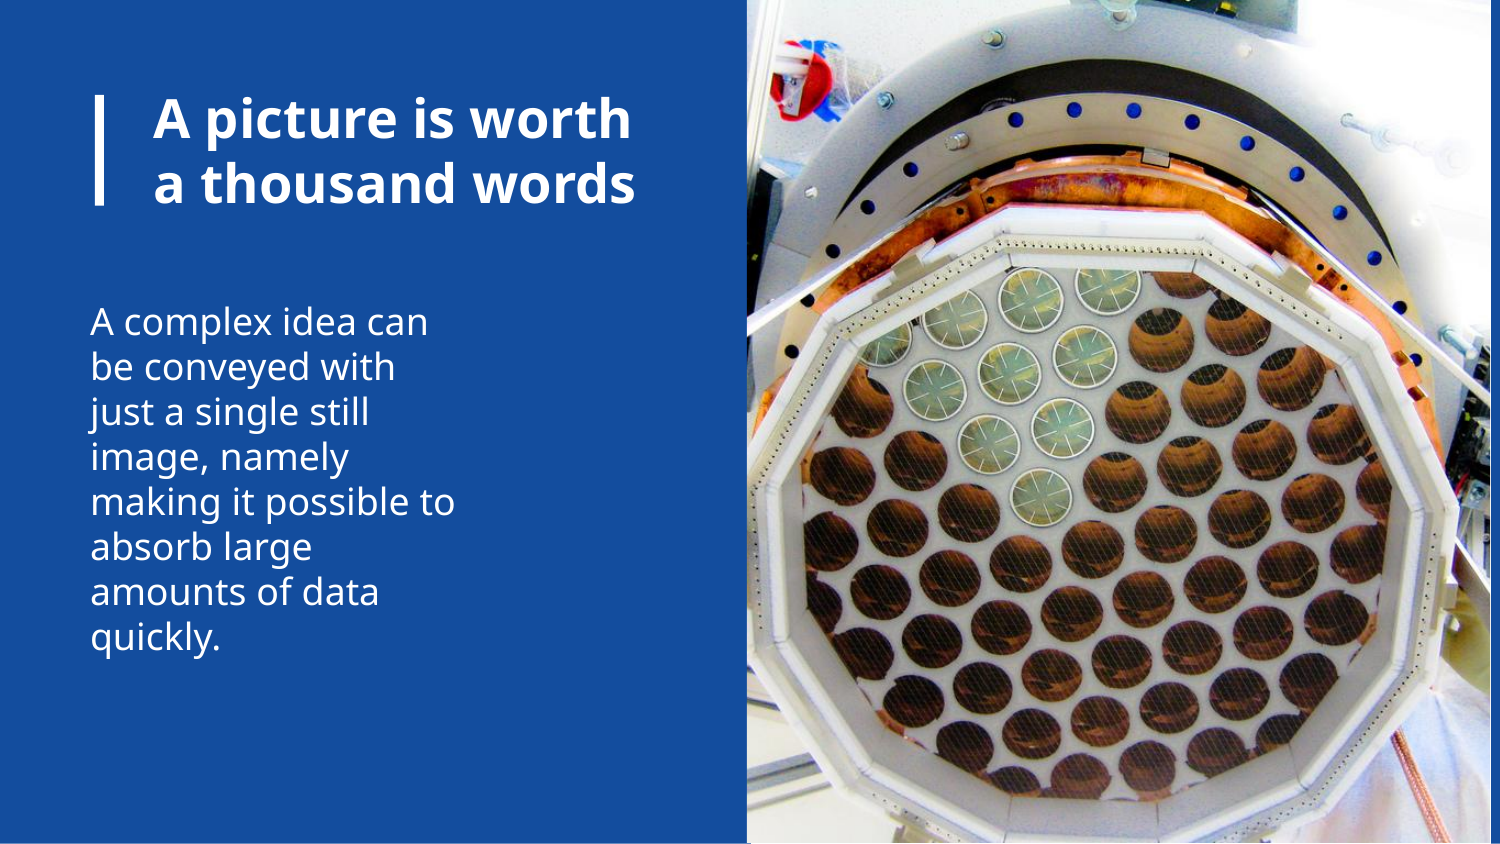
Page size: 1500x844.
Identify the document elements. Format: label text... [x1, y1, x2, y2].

title A picture is worth a thousand words [138, 69, 668, 210]
picture [746, 0, 1491, 843]
list A complex idea can be conveyed with just a single still image, namely making it possible to absorb large amounts of data quickly. [75, 282, 483, 808]
